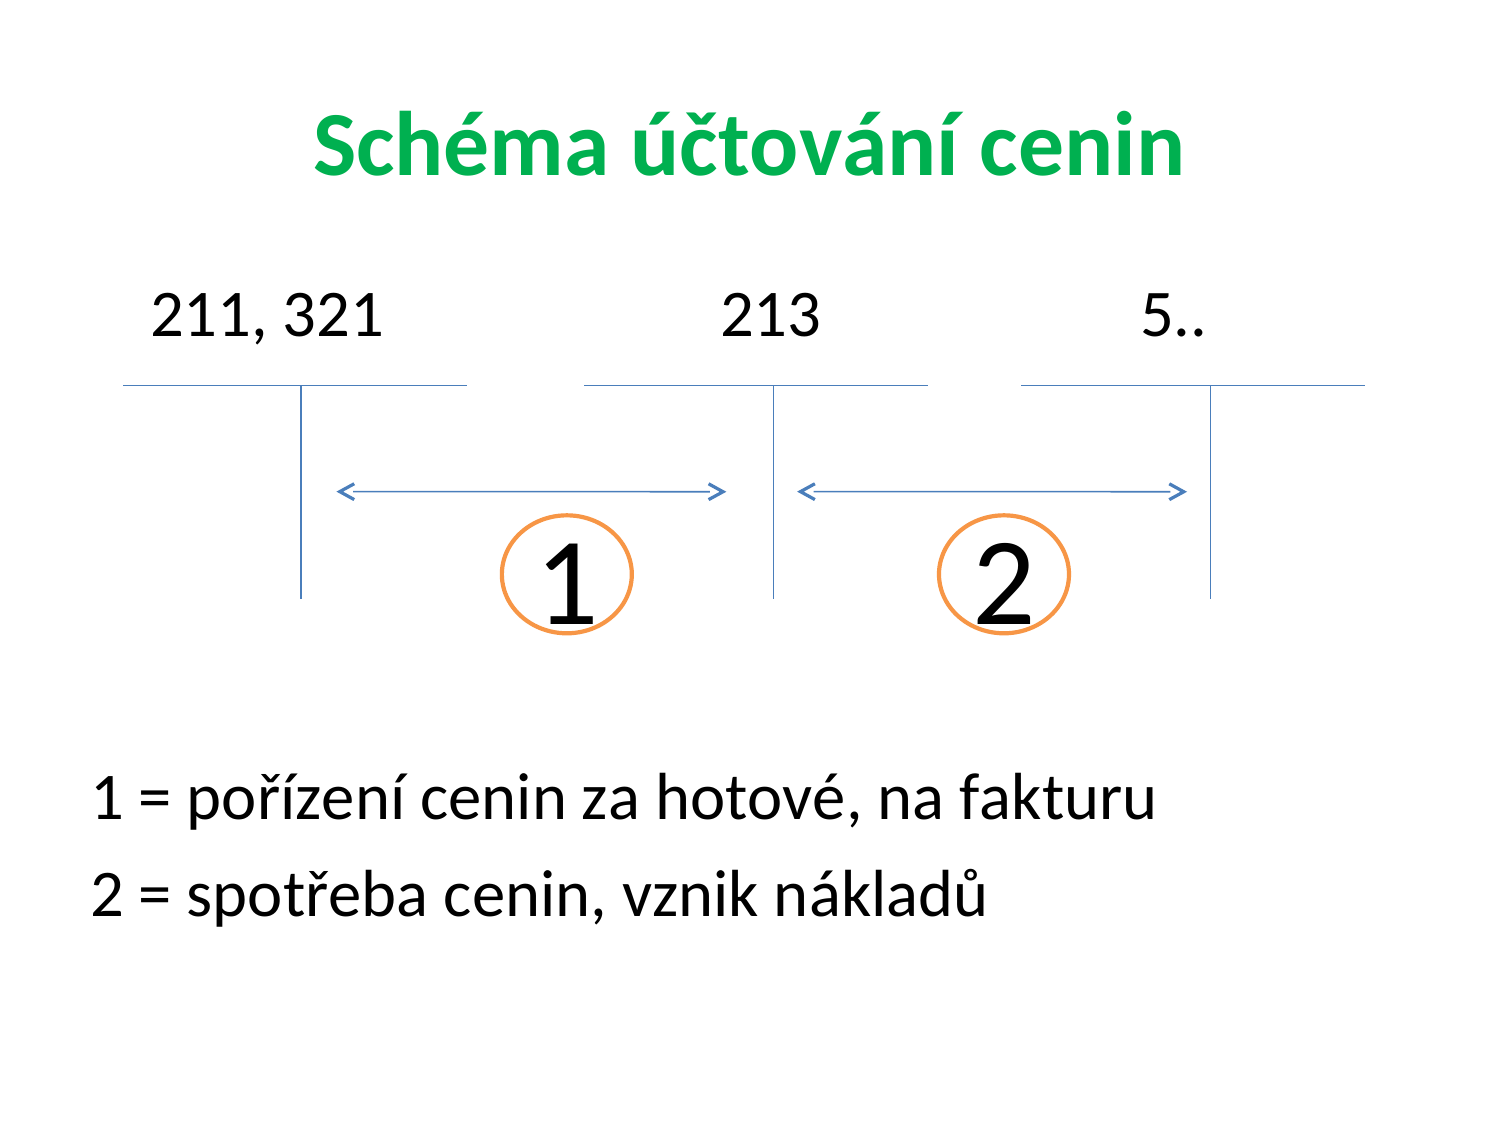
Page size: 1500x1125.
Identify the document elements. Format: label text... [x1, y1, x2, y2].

list 211, 321 213 5.. 1 = pořízení cenin za hotové, na fakturu 2 = spotřeba cenin, vznik nákladů [75, 262, 1426, 1006]
text_box 1 [501, 515, 632, 634]
text_box 2 [938, 515, 1070, 634]
title Schéma účtování cenin [75, 45, 1426, 233]
